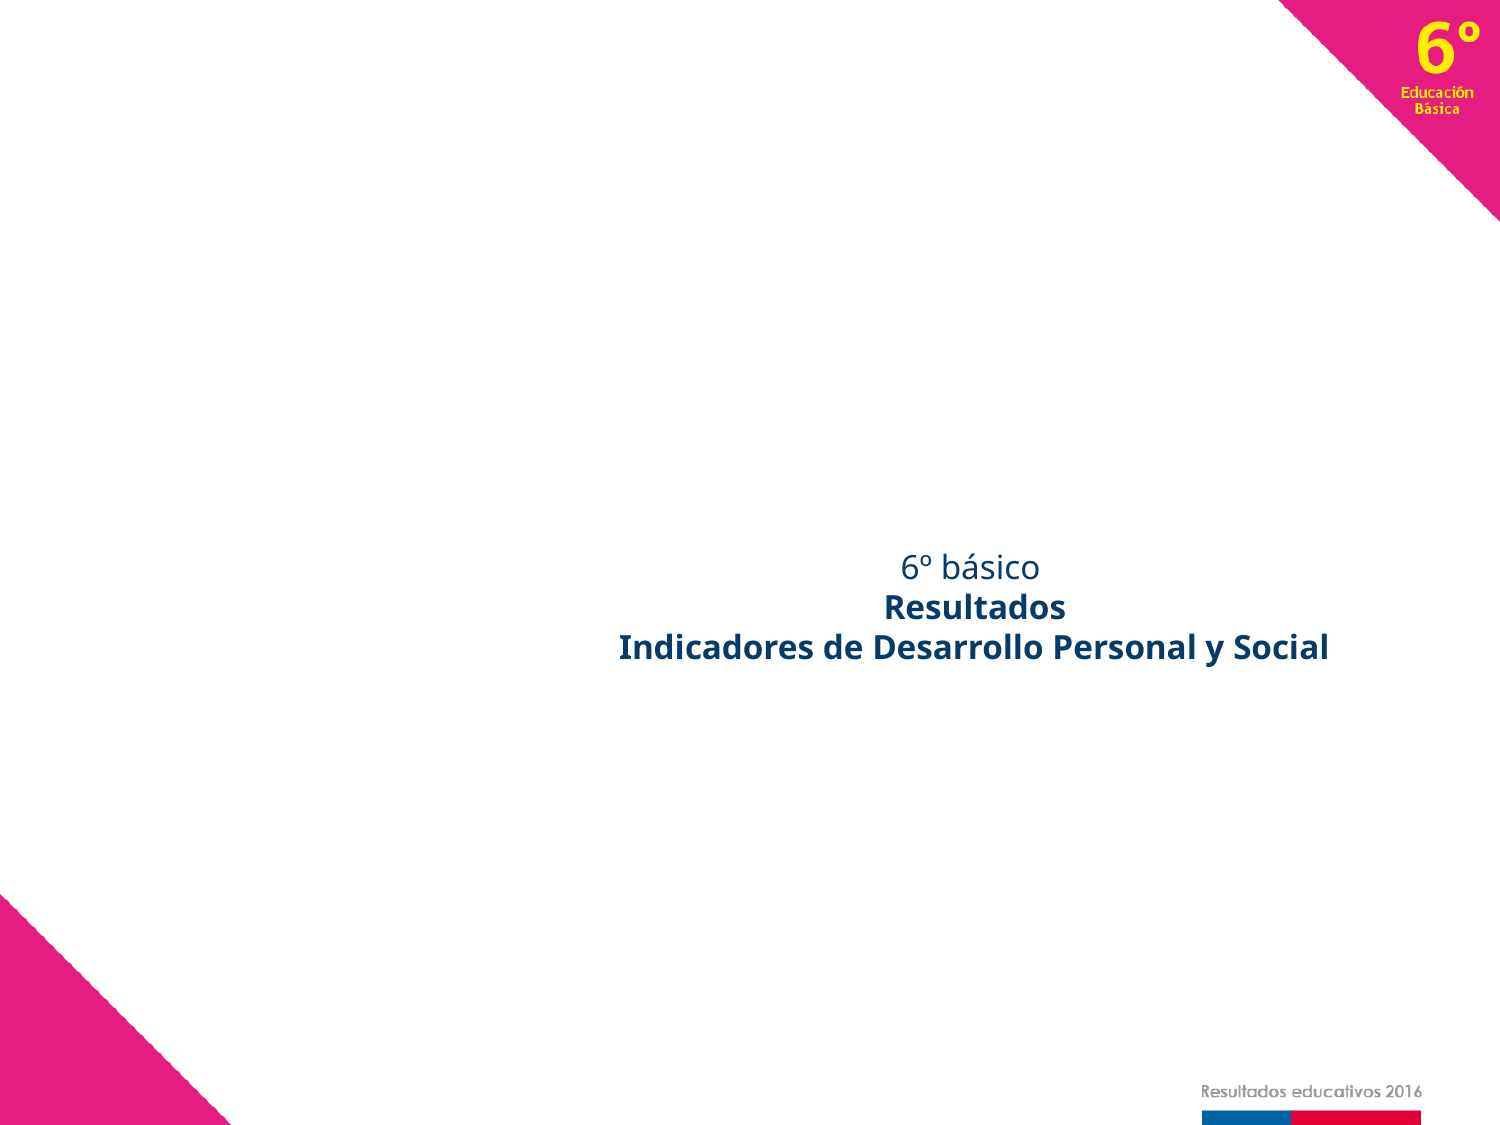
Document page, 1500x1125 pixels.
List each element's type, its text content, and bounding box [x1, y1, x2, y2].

text_box 6º básico Resultados Indicadores de Desarrollo Personal y Social [572, 538, 1377, 716]
picture [0, 0, 1500, 1125]
